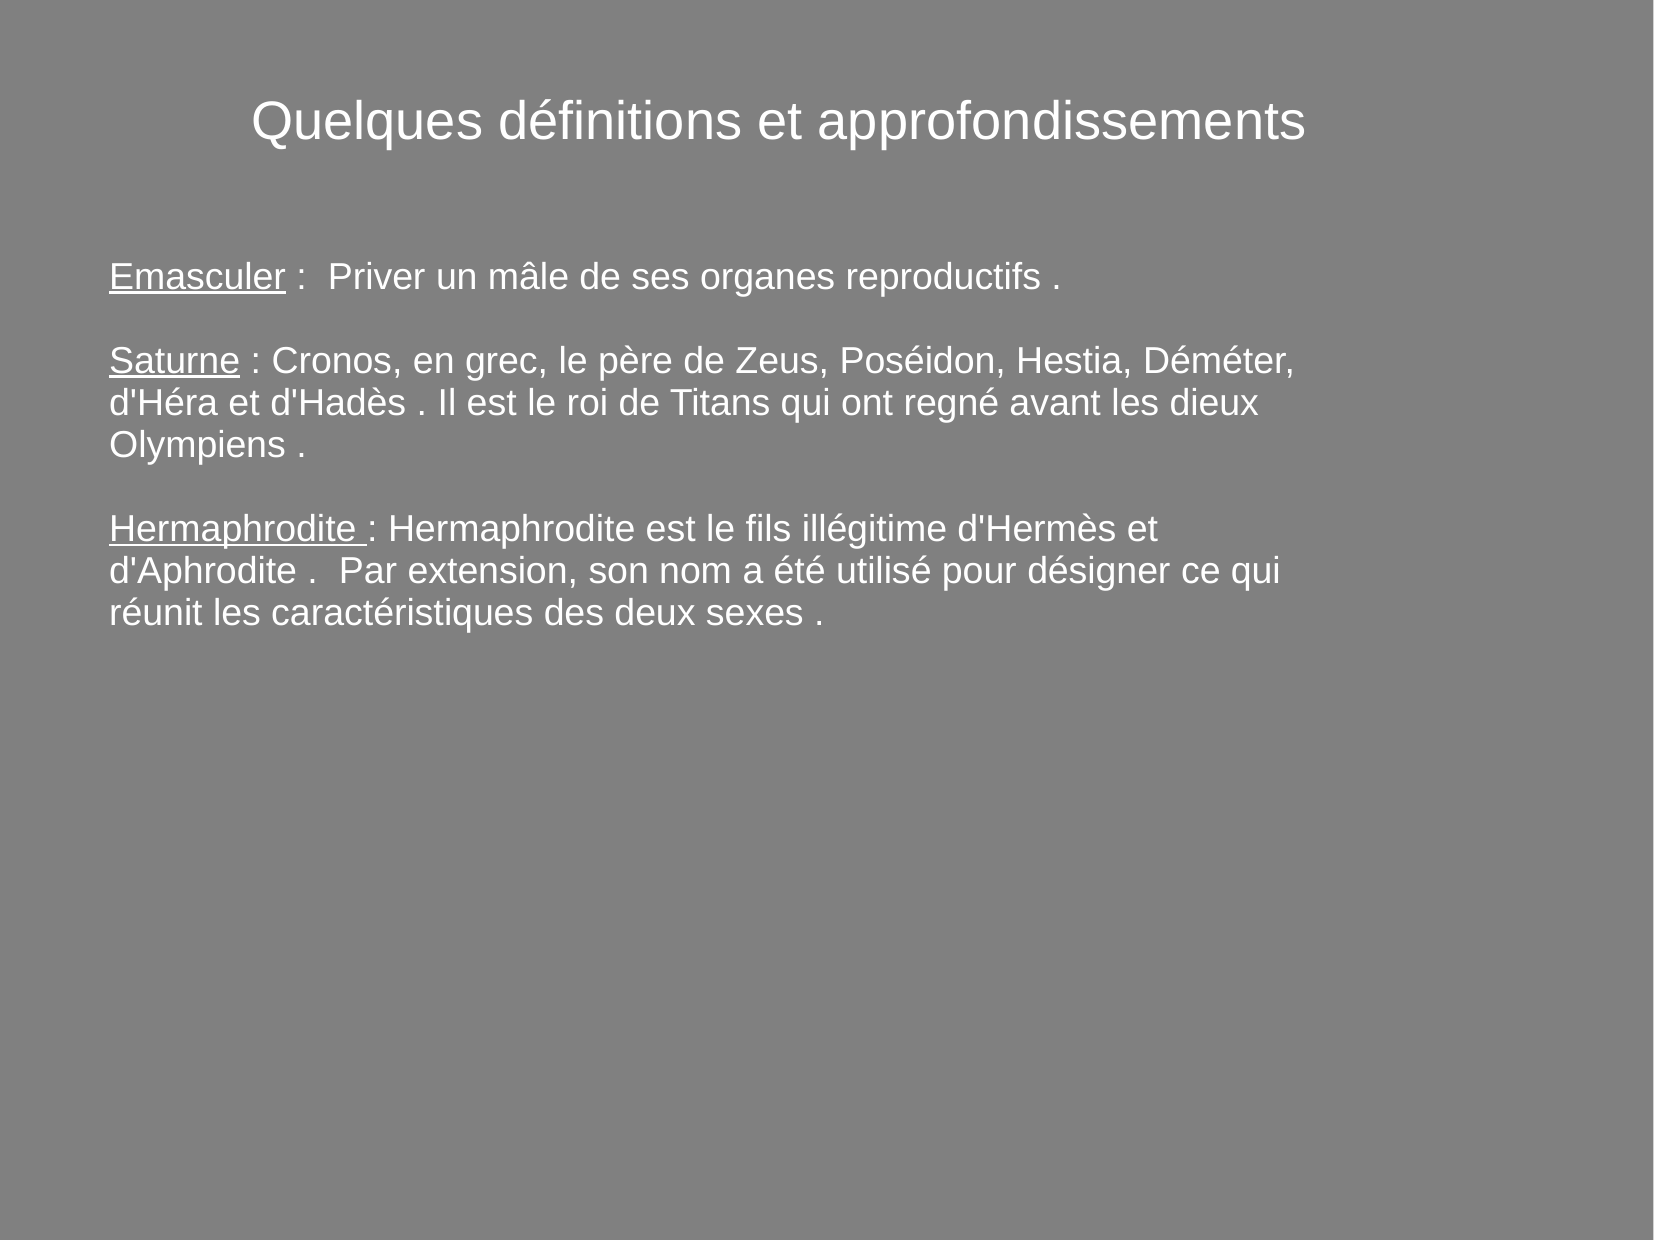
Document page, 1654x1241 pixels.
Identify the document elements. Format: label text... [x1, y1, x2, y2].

text_box Emasculer : Priver un mâle de ses organes reproductifs . Saturne : Cronos, en grec, le père de Zeus, Poséidon, Hestia, Déméter, d'Héra et d'Hadès . Il est le roi de Titans qui ont regné avant les dieux Olympiens . Hermaphrodite : Hermaphrodite est le fils illégitime d'Hermès et d'Aphrodite . Par extension, son nom a été utilisé pour désigner ce qui réunit les caractéristiques des deux sexes . [94, 248, 1359, 642]
text_box Quelques définitions et approfondissements [236, 82, 1430, 159]
